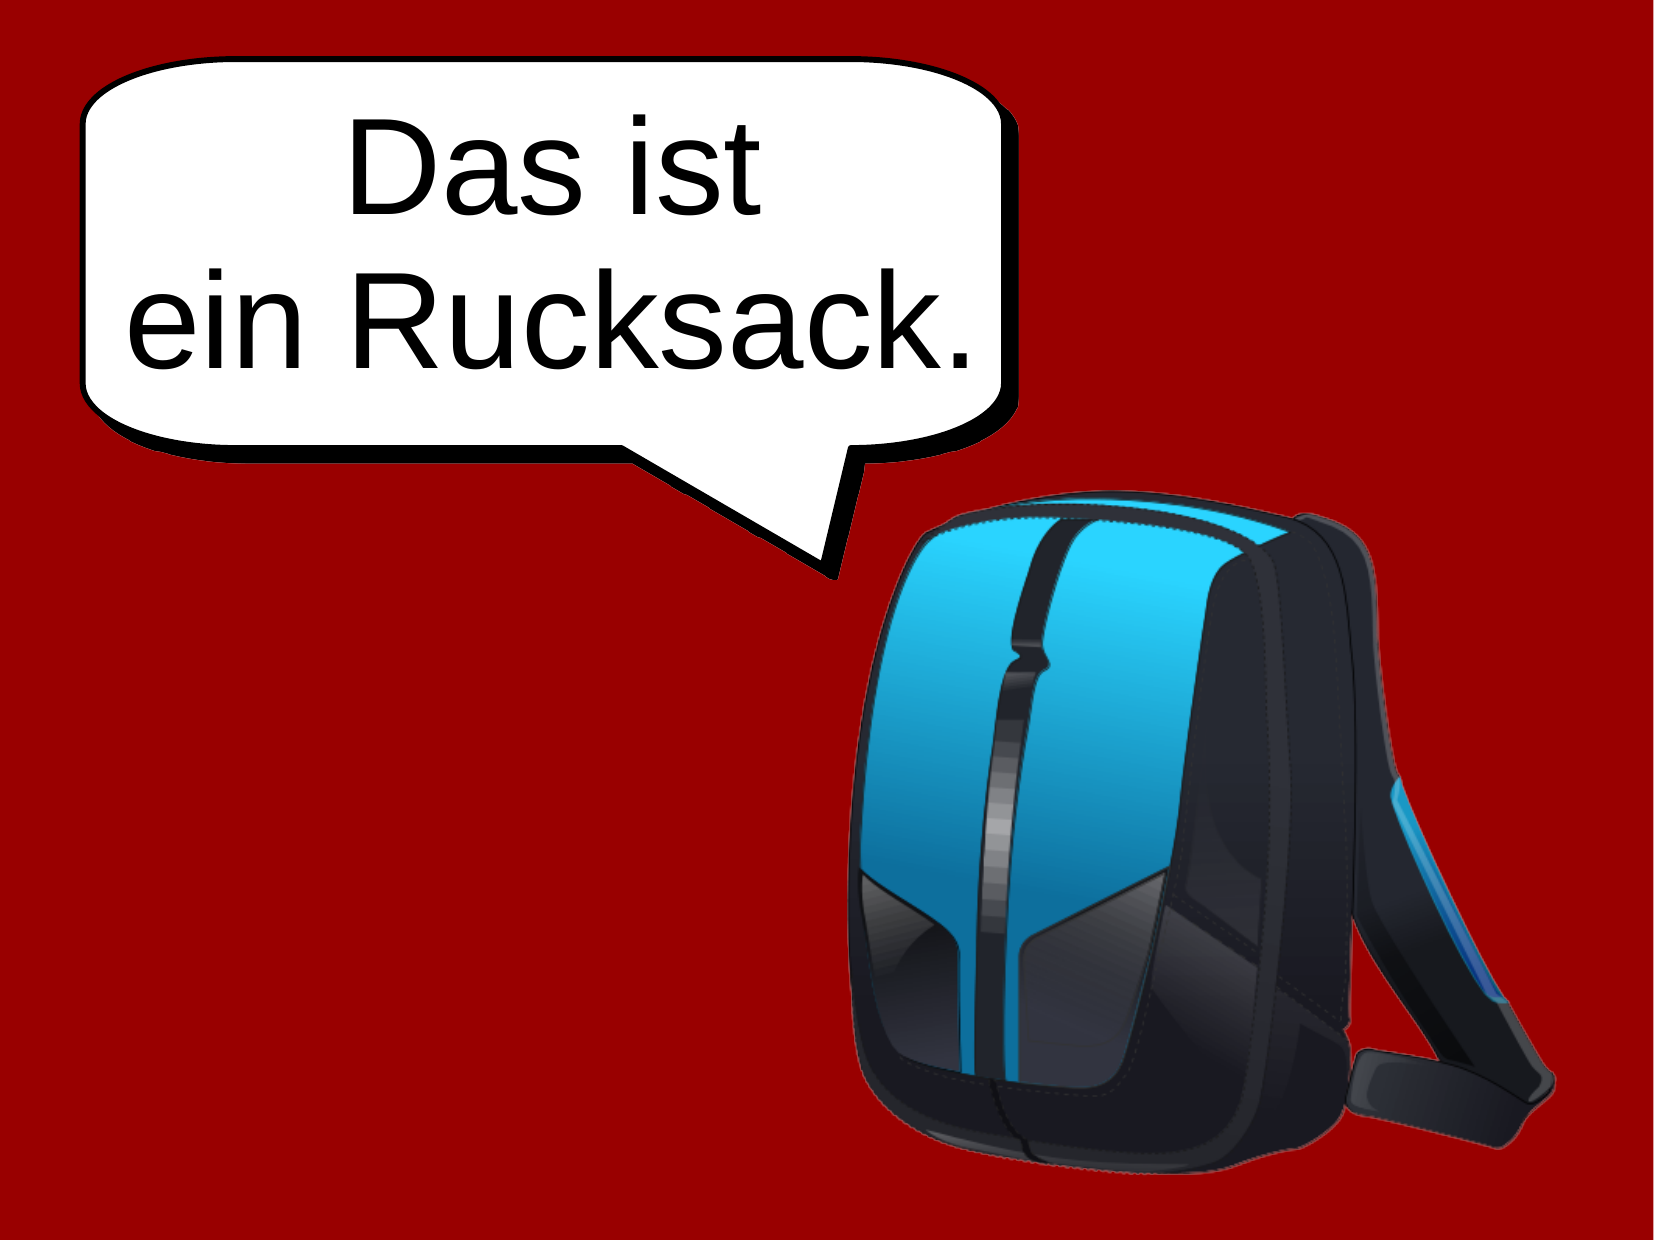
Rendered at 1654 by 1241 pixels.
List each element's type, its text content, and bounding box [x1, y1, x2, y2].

text_box Das ist ein Rucksack. [76, 82, 1028, 419]
picture [847, 490, 1560, 1178]
text_box [107, 419, 979, 566]
text_box [118, 59, 968, 82]
